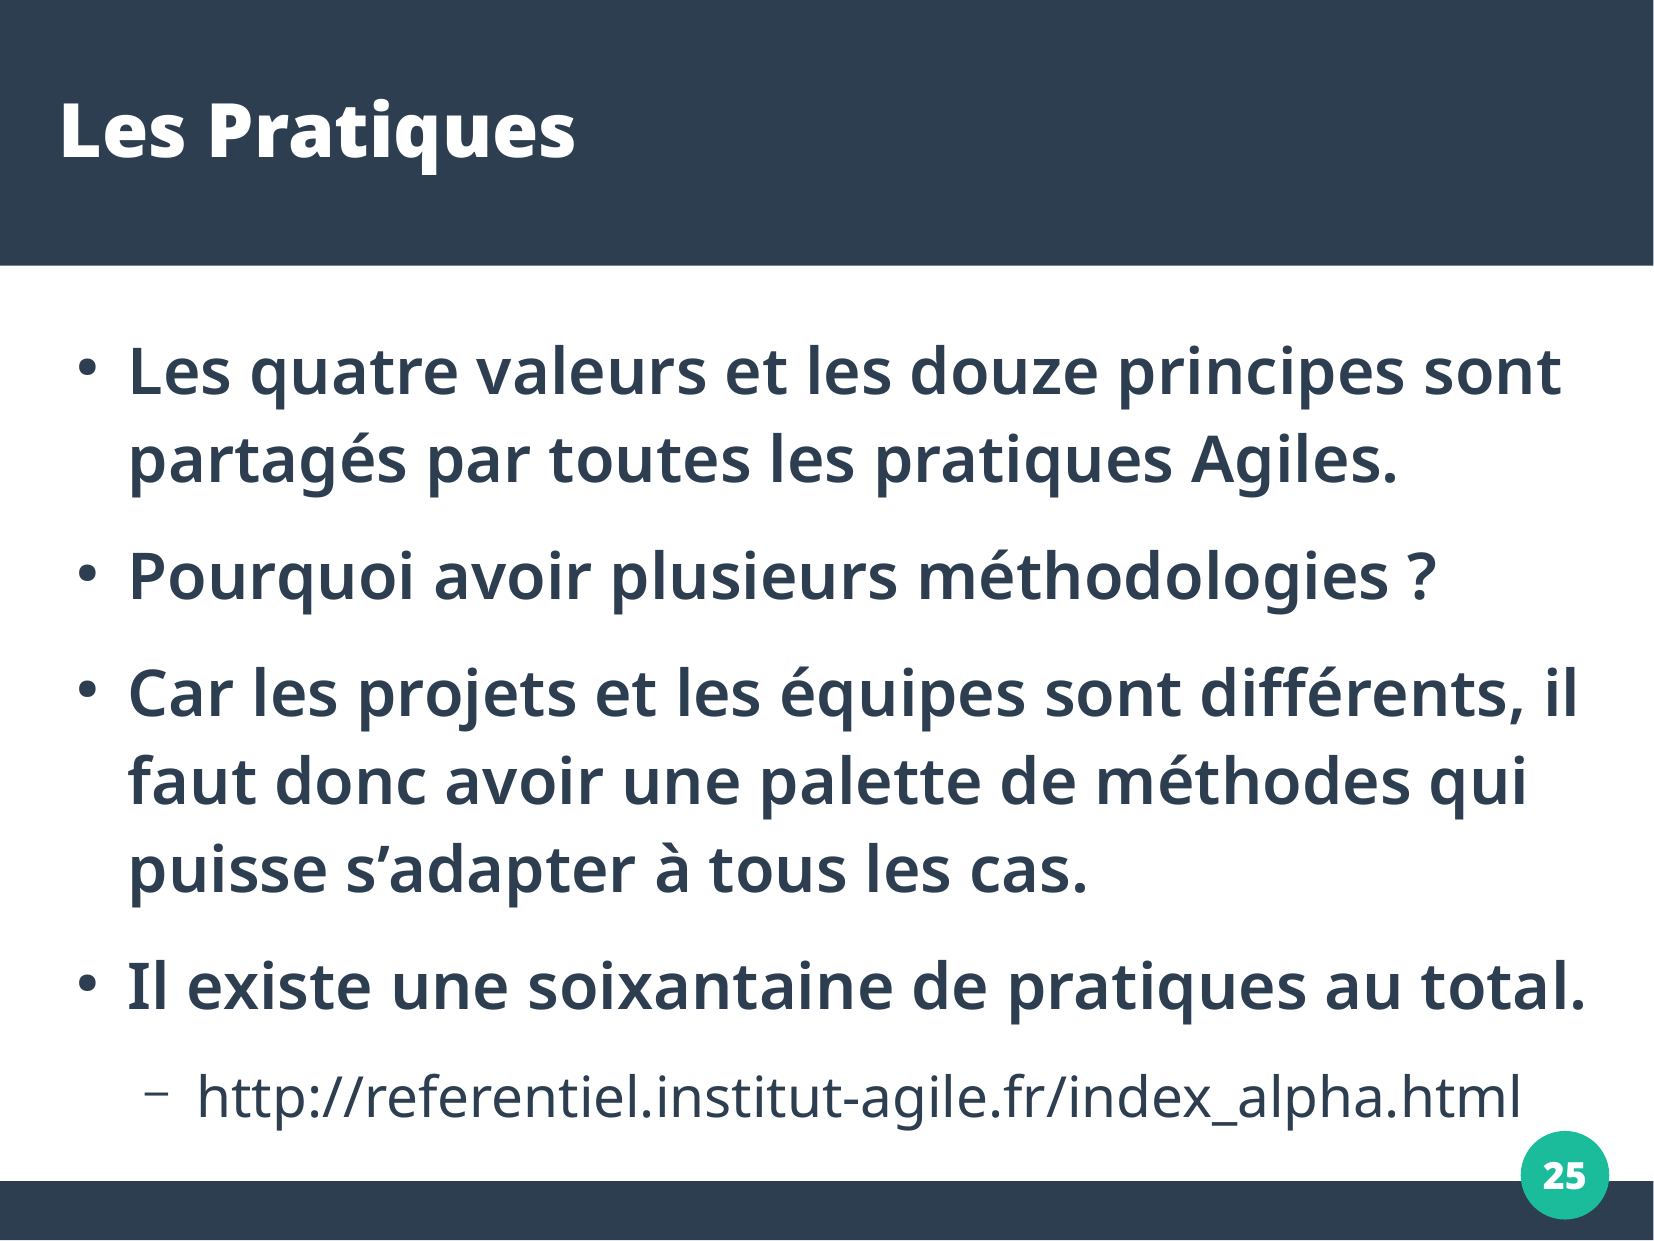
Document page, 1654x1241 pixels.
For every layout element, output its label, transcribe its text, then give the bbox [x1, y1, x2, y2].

title Les Pratiques [59, 49, 1595, 207]
list Les quatre valeurs et les douze principes sont partagés par toutes les pratiques Agiles. Pourquoi avoir plusieurs méthodologies ? Car les projets et les équipes sont différents, il faut donc avoir une palette de méthodes qui puisse s’adapter à tous les cas. Il existe une soixantaine de pratiques au total. http://referentiel.institut-agile.fr/index_alpha.html [59, 324, 1595, 1152]
